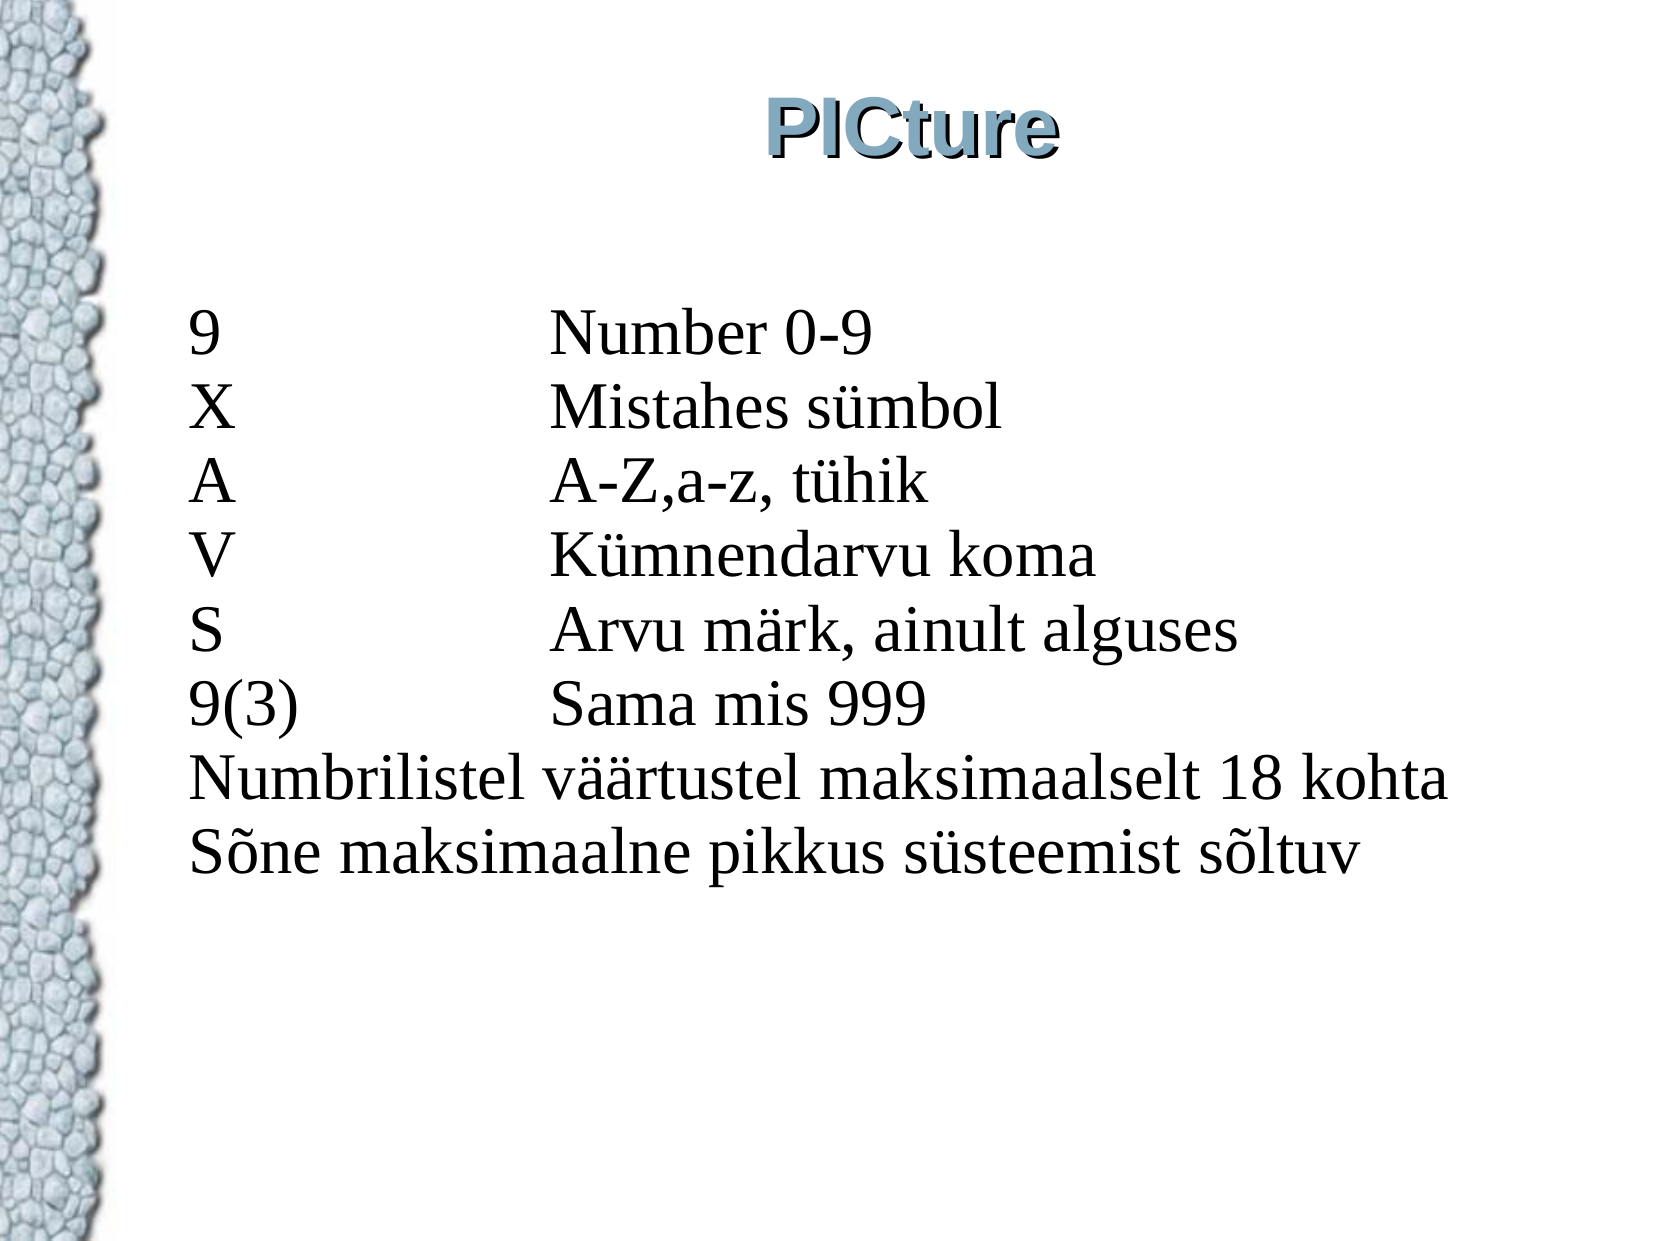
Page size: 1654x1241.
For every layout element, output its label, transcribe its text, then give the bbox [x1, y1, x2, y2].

list 9 X A V S 9(3) Numbrilistel väärtustel maksimaalselt 18 kohta Sõne maksimaalne pikkus süsteemist sõltuv [171, 295, 1654, 1114]
title PICture [205, 35, 1618, 223]
list Number 0-9 Mistahes sümbol A-Z,a-z, tühik Kümnendarvu koma Arvu märk, ainult alguses Sama mis 999 [531, 295, 1654, 1099]
picture [0, 0, 131, 1241]
